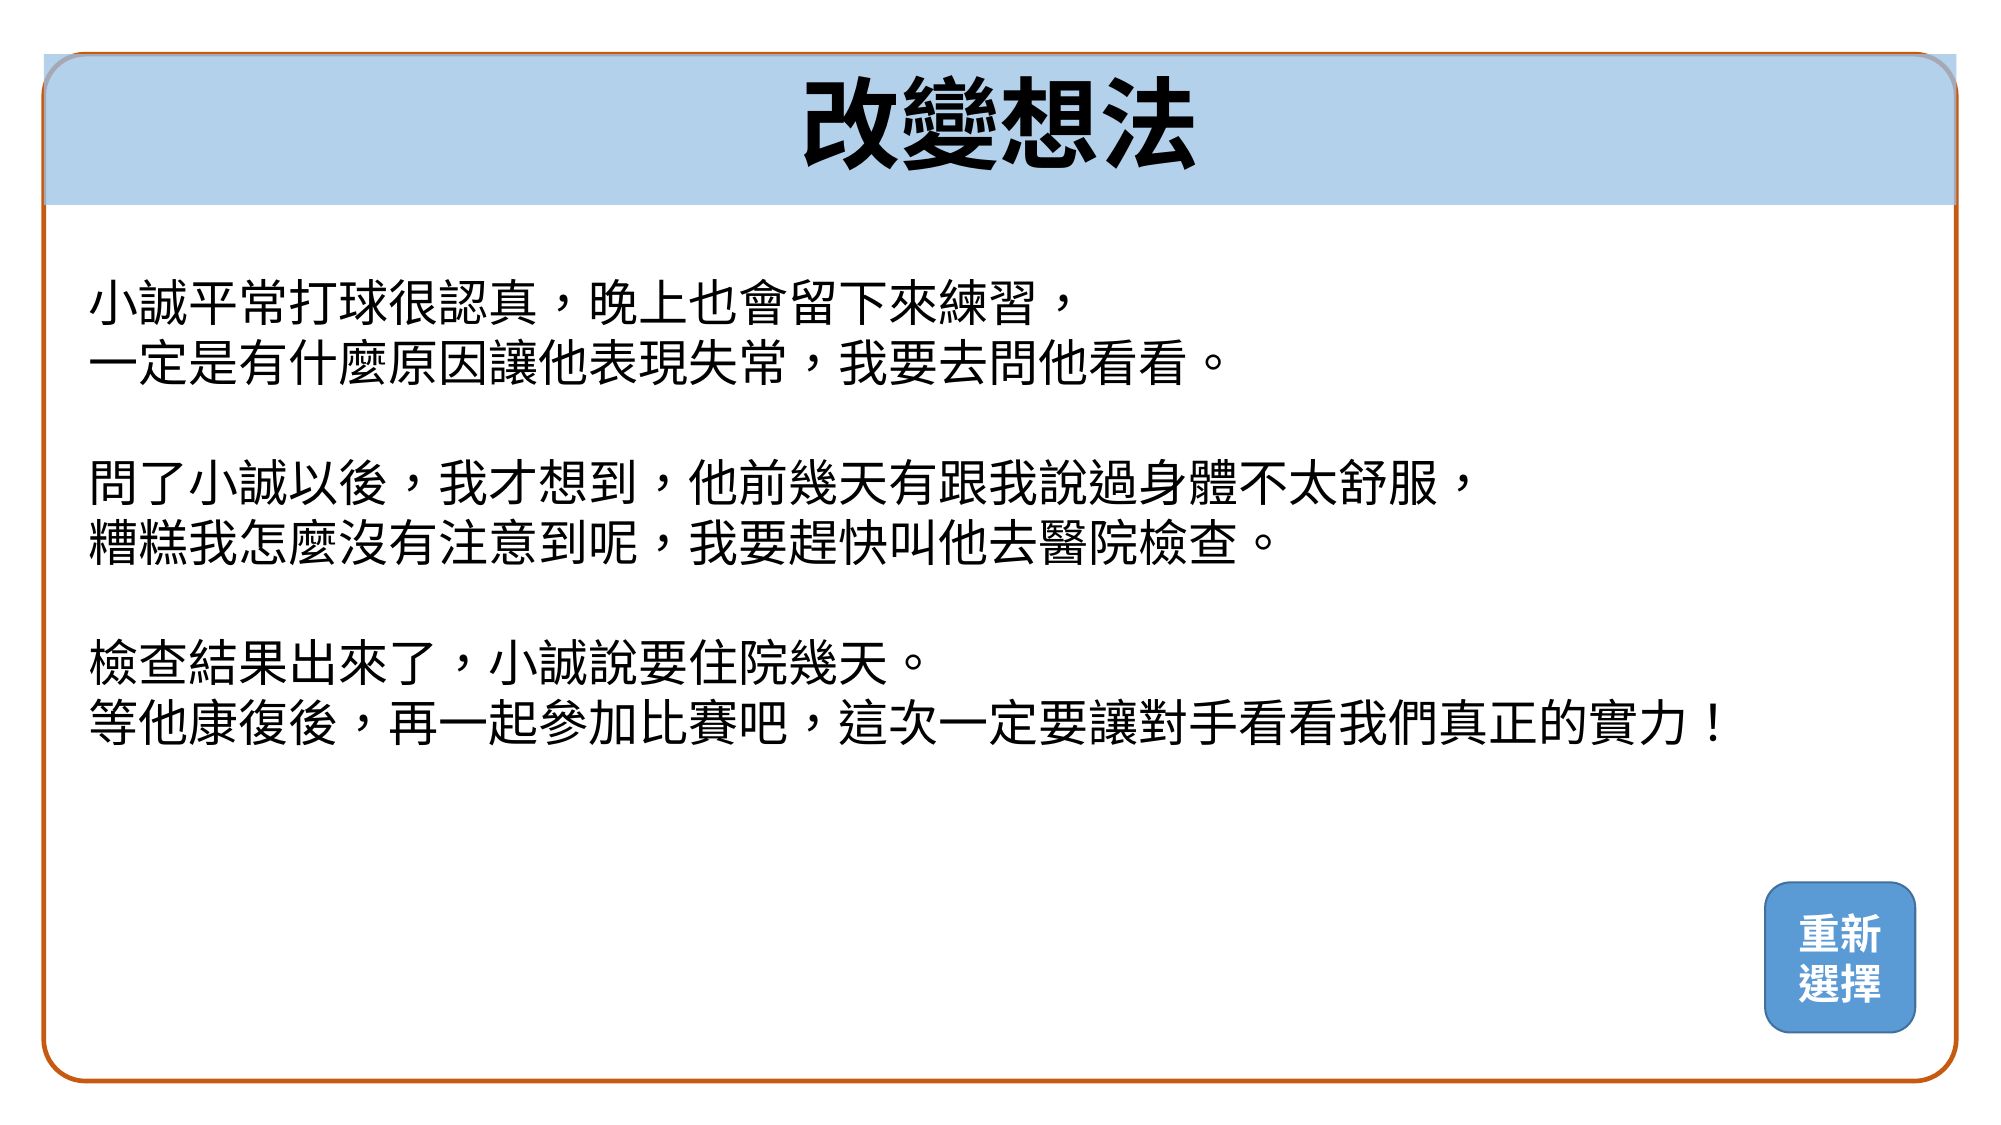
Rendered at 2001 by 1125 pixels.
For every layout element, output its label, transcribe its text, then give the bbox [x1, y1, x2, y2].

text_box 改變想法 [43, 54, 1957, 205]
text_box 重新選擇 [1765, 882, 1916, 1033]
text_box 小誠平常打球很認真，晚上也會留下來練習， 一定是有什麼原因讓他表現失常，我要去問他看看。 問了小誠以後，我才想到，他前幾天有跟我說過身體不太舒服， 糟糕我怎麼沒有注意到呢，我要趕快叫他去醫院檢查。 檢查結果出來了，小誠說要住院幾天。 等他康復後，再一起參加比賽吧，這次一定要讓對手看看我們真正的實力！ [74, 264, 1921, 759]
